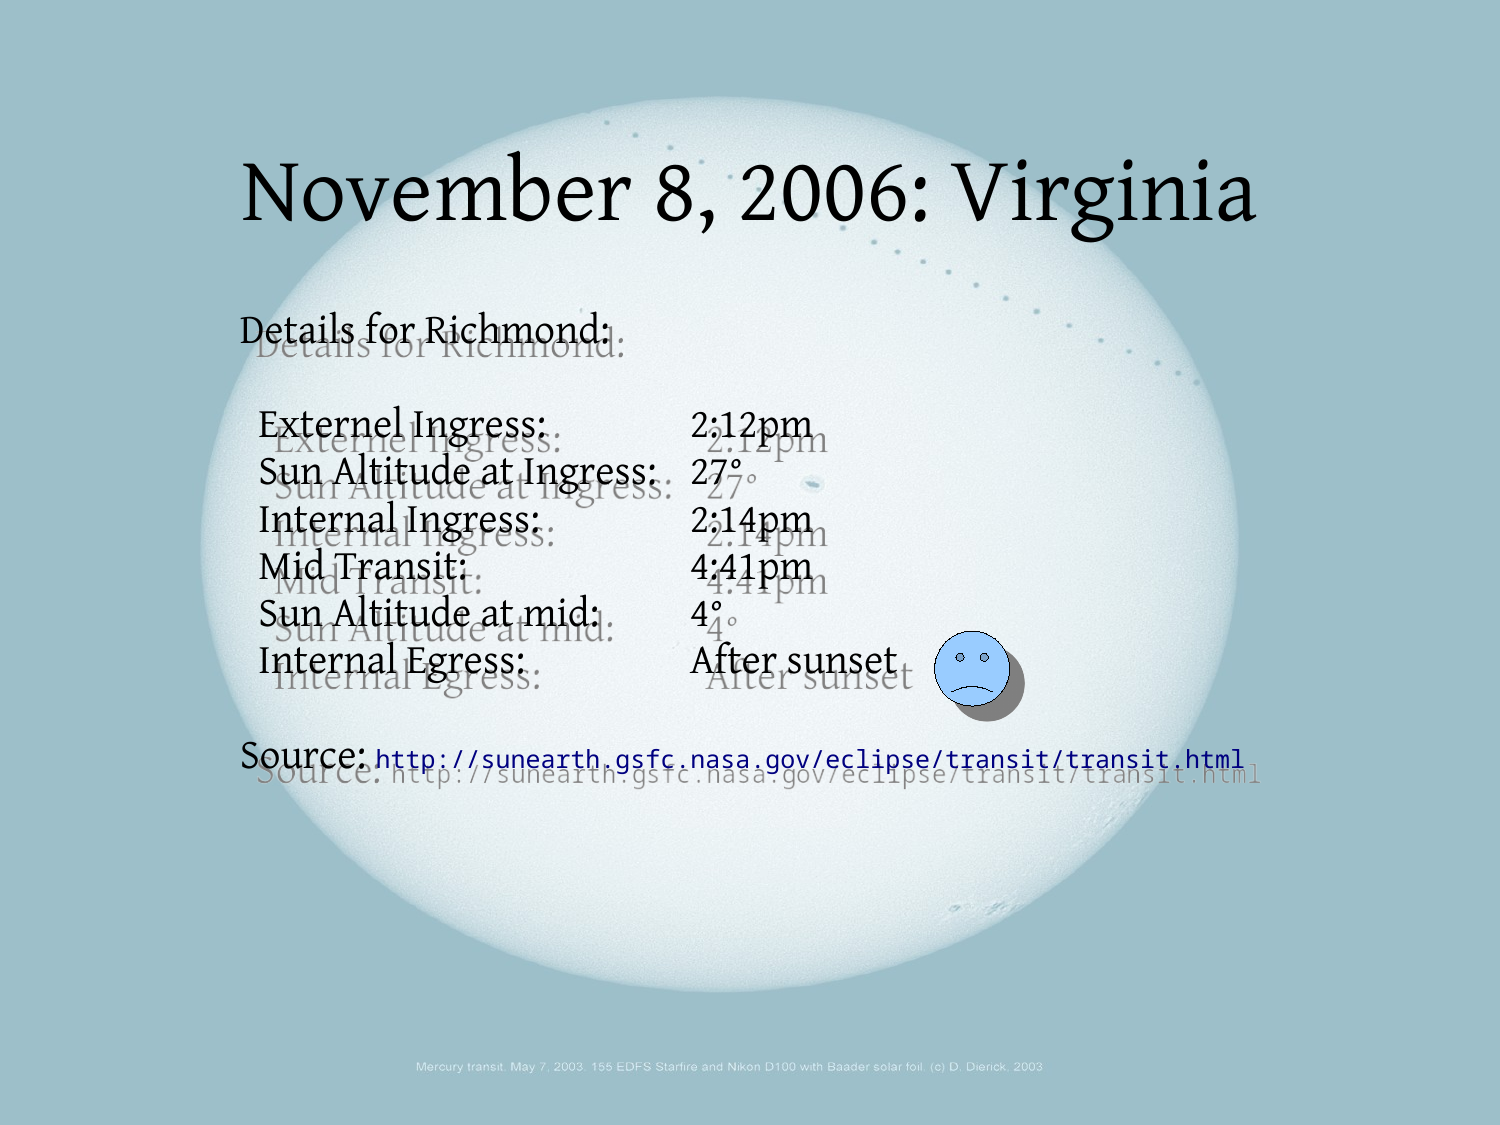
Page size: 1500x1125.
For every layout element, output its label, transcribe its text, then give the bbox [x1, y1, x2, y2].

title November 8, 2006: Virginia [112, 99, 1388, 288]
text_box [934, 631, 1010, 707]
picture [0, 0, 1500, 1125]
text_box Details for Richmond: Externel Ingress: 2:12pm Sun Altitude at Ingress: 27° Internal Ingress: 2:14pm Mid Transit: 4:41pm Sun Altitude at mid: 4° Internal Egress: After sunset Source: http://sunearth.gsfc.nasa.gov/eclipse/transit/transit.html [225, 299, 1313, 835]
